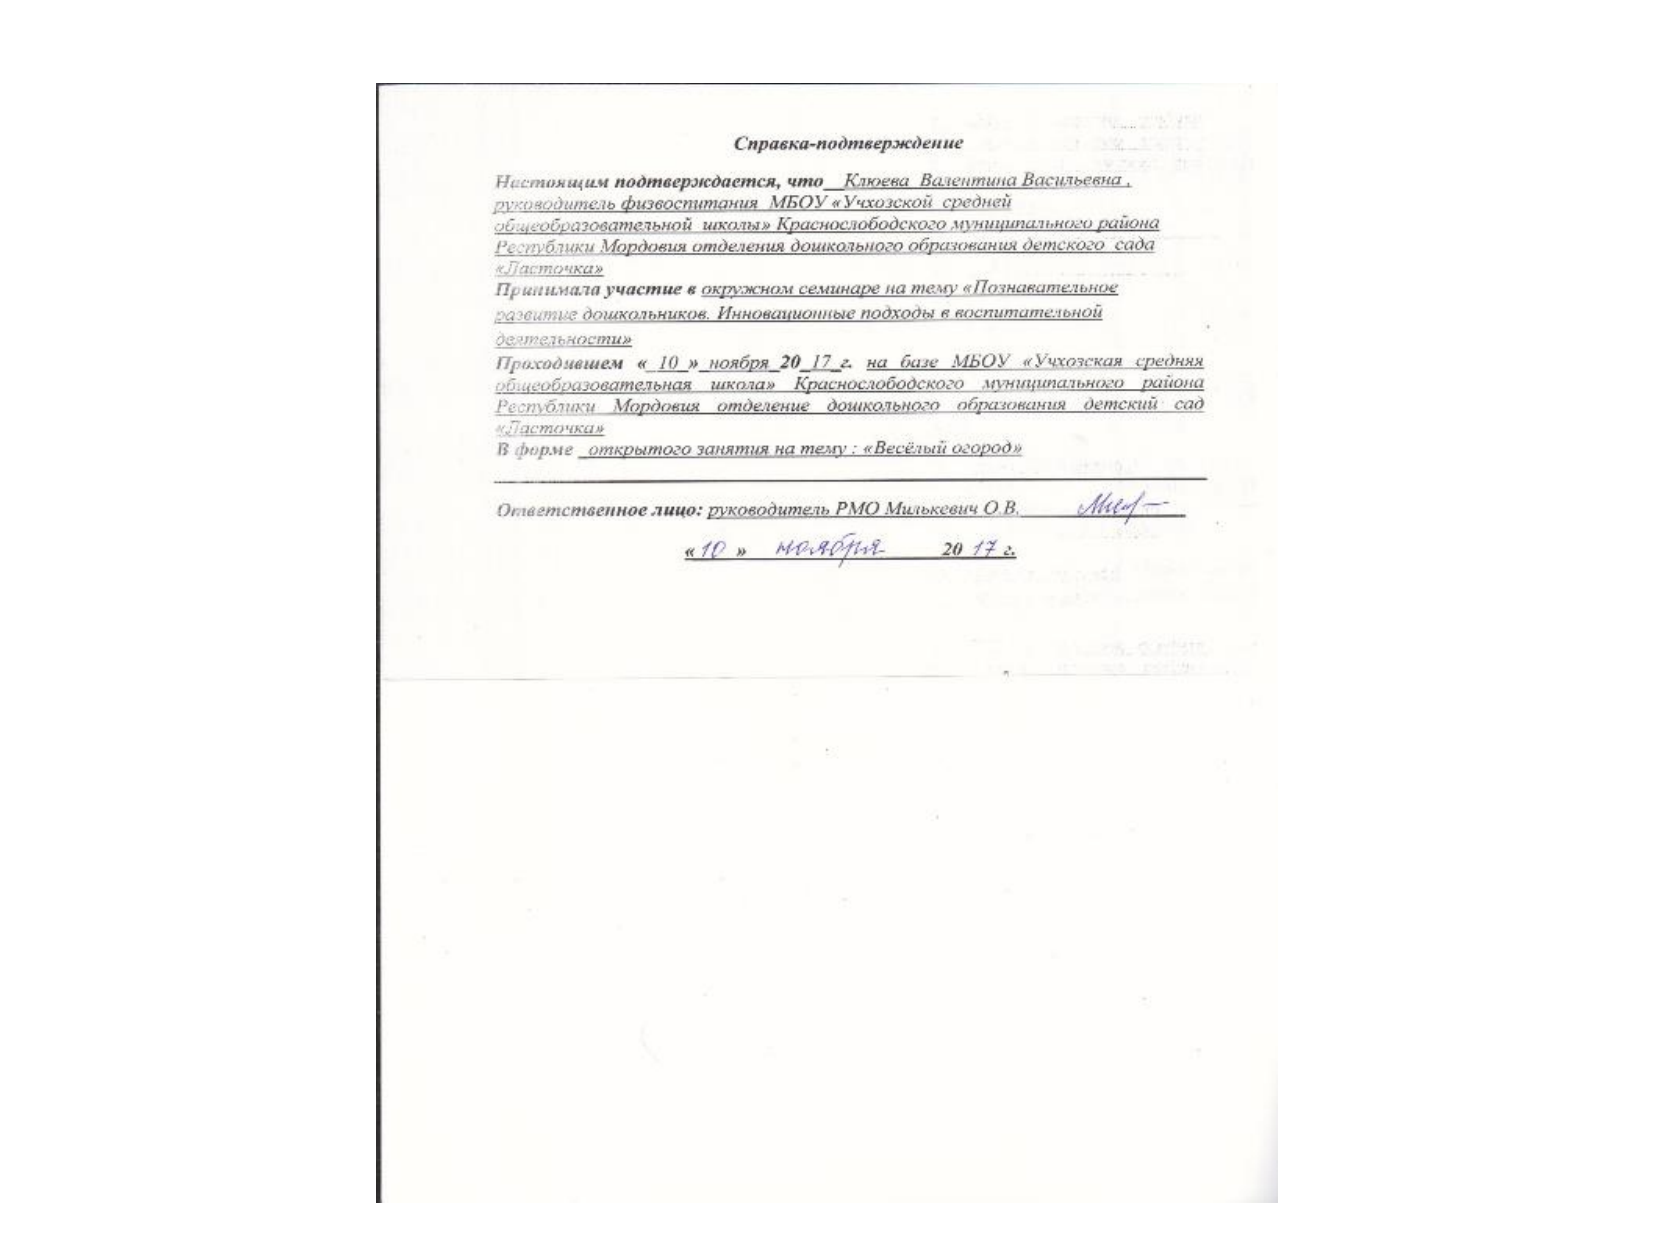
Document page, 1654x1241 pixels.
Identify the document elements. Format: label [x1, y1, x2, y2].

picture [376, 83, 1278, 1203]
